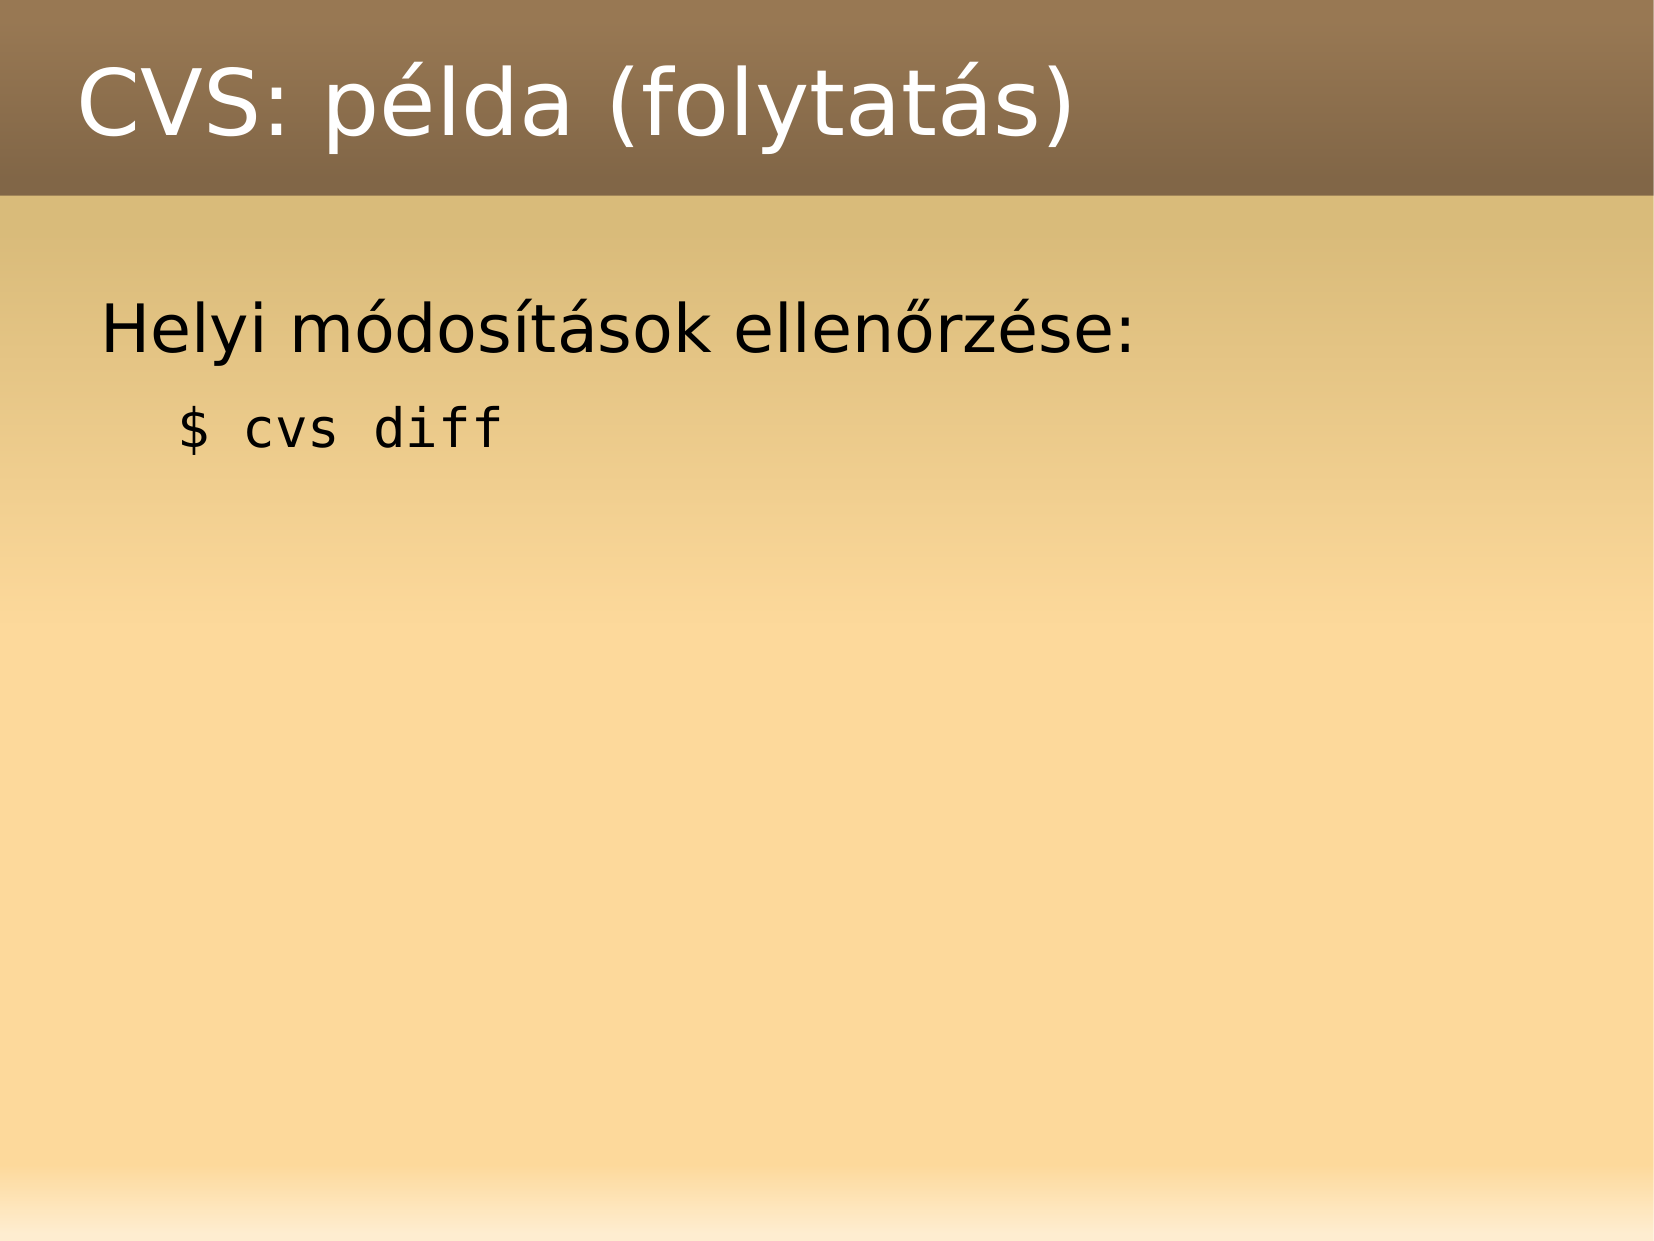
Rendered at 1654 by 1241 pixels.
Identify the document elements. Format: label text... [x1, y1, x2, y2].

picture [0, 0, 1654, 1241]
list Helyi módosítások ellenőrzése: $ cvs diff [82, 290, 1571, 1094]
title CVS: példa (folytatás) [76, 7, 1565, 200]
